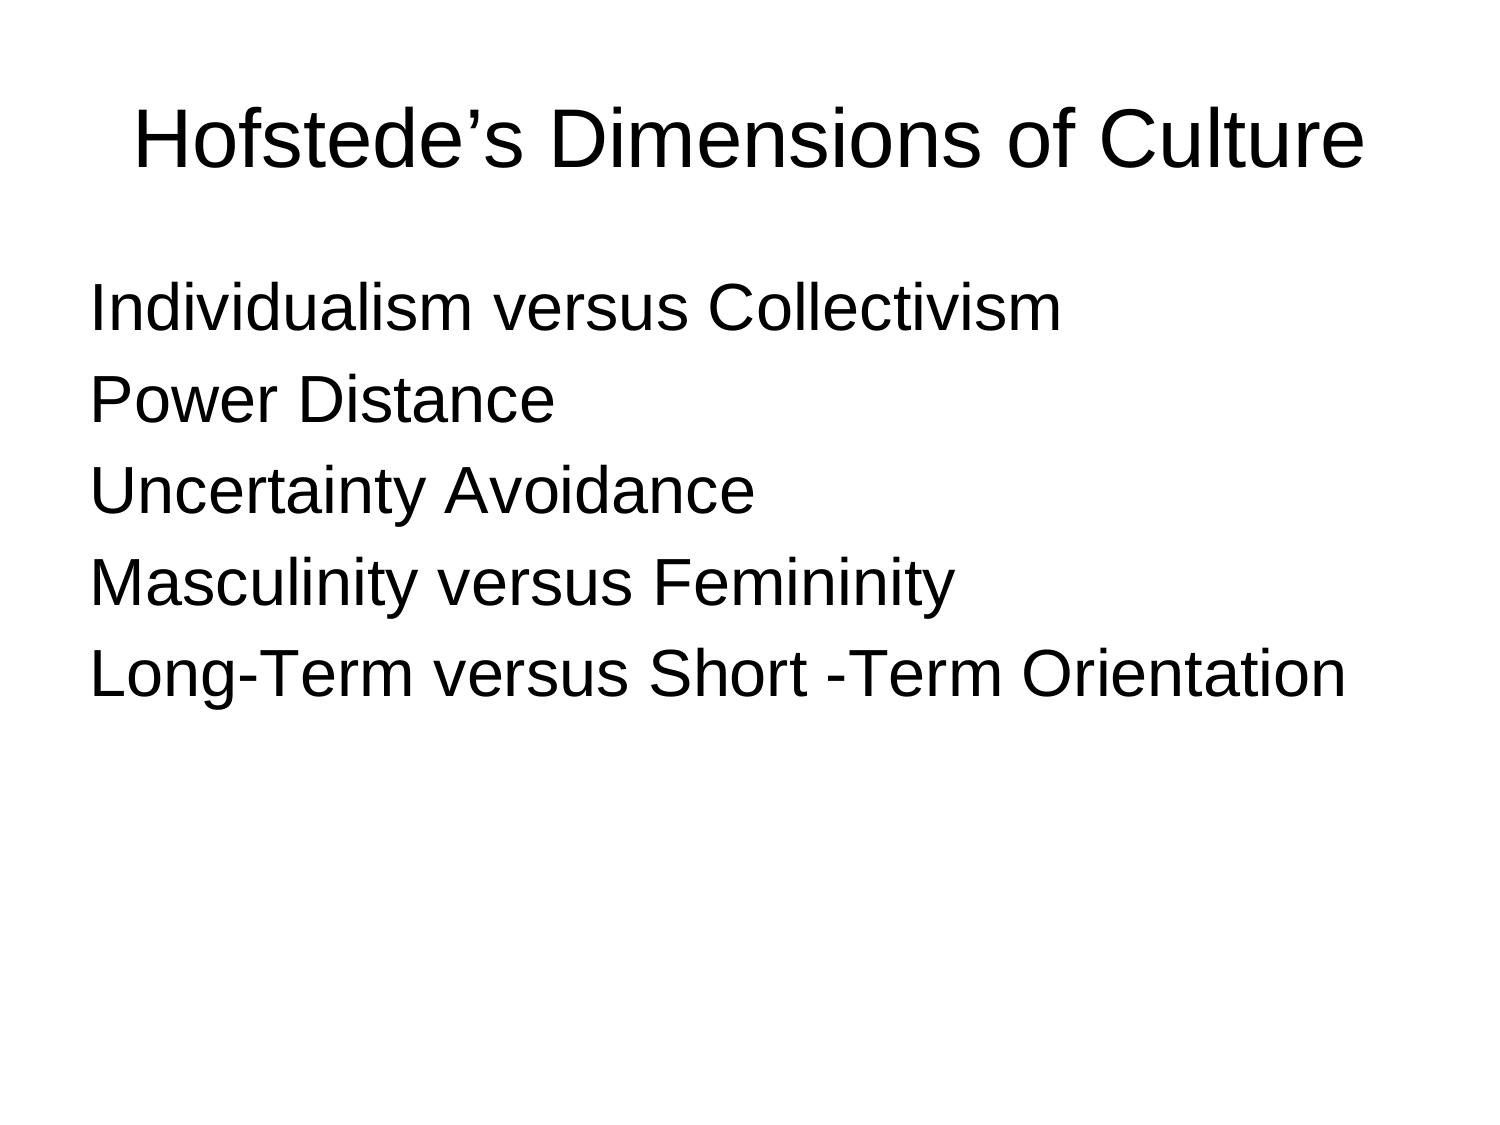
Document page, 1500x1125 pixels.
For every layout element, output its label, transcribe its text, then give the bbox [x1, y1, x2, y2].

list Individualism versus Collectivism Power Distance Uncertainty Avoidance Masculinity versus Femininity Long-Term versus Short -Term Orientation [75, 262, 1426, 1006]
title Hofstede’s Dimensions of Culture [75, 45, 1426, 233]
